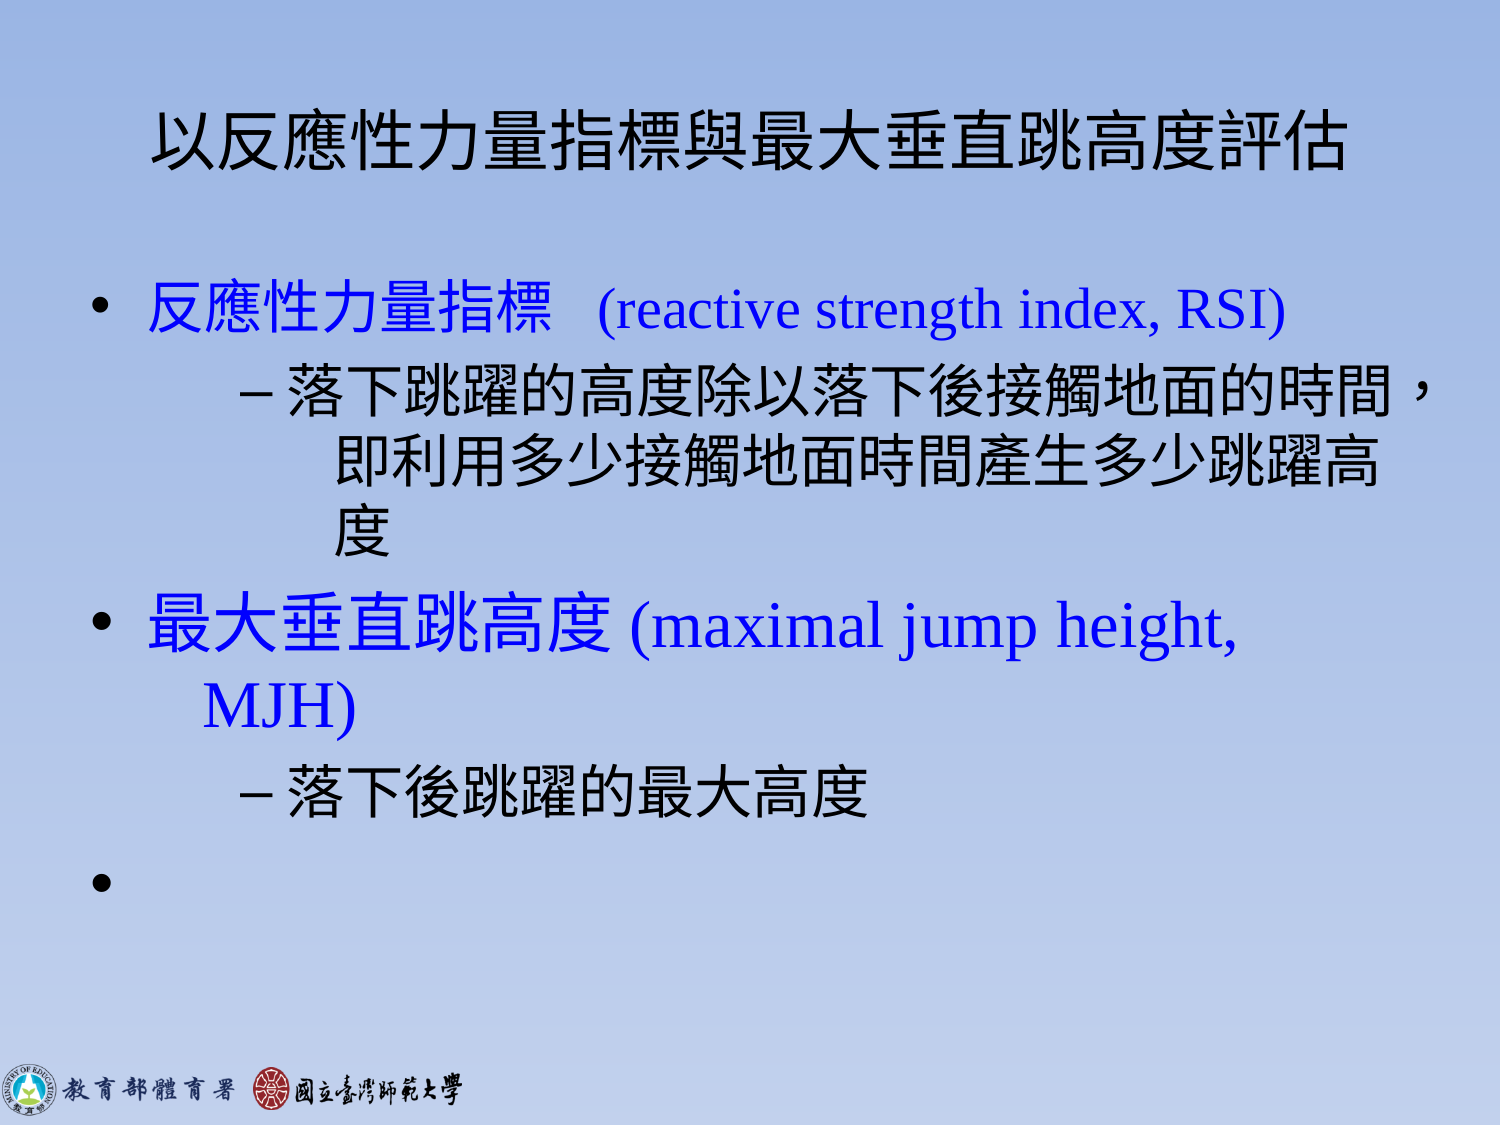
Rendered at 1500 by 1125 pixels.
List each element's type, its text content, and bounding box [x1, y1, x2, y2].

list 反應性力量指標 (reactive strength index, RSI) 落下跳躍的高度除以落下後接觸地面的時間，即利用多少接觸地面時間產生多少跳躍高度 最大垂直跳高度(maximal jump height, MJH) 落下後跳躍的最大高度 [75, 262, 1426, 1005]
title 以反應性力量指標與最大垂直跳高度評估 [75, 45, 1426, 233]
